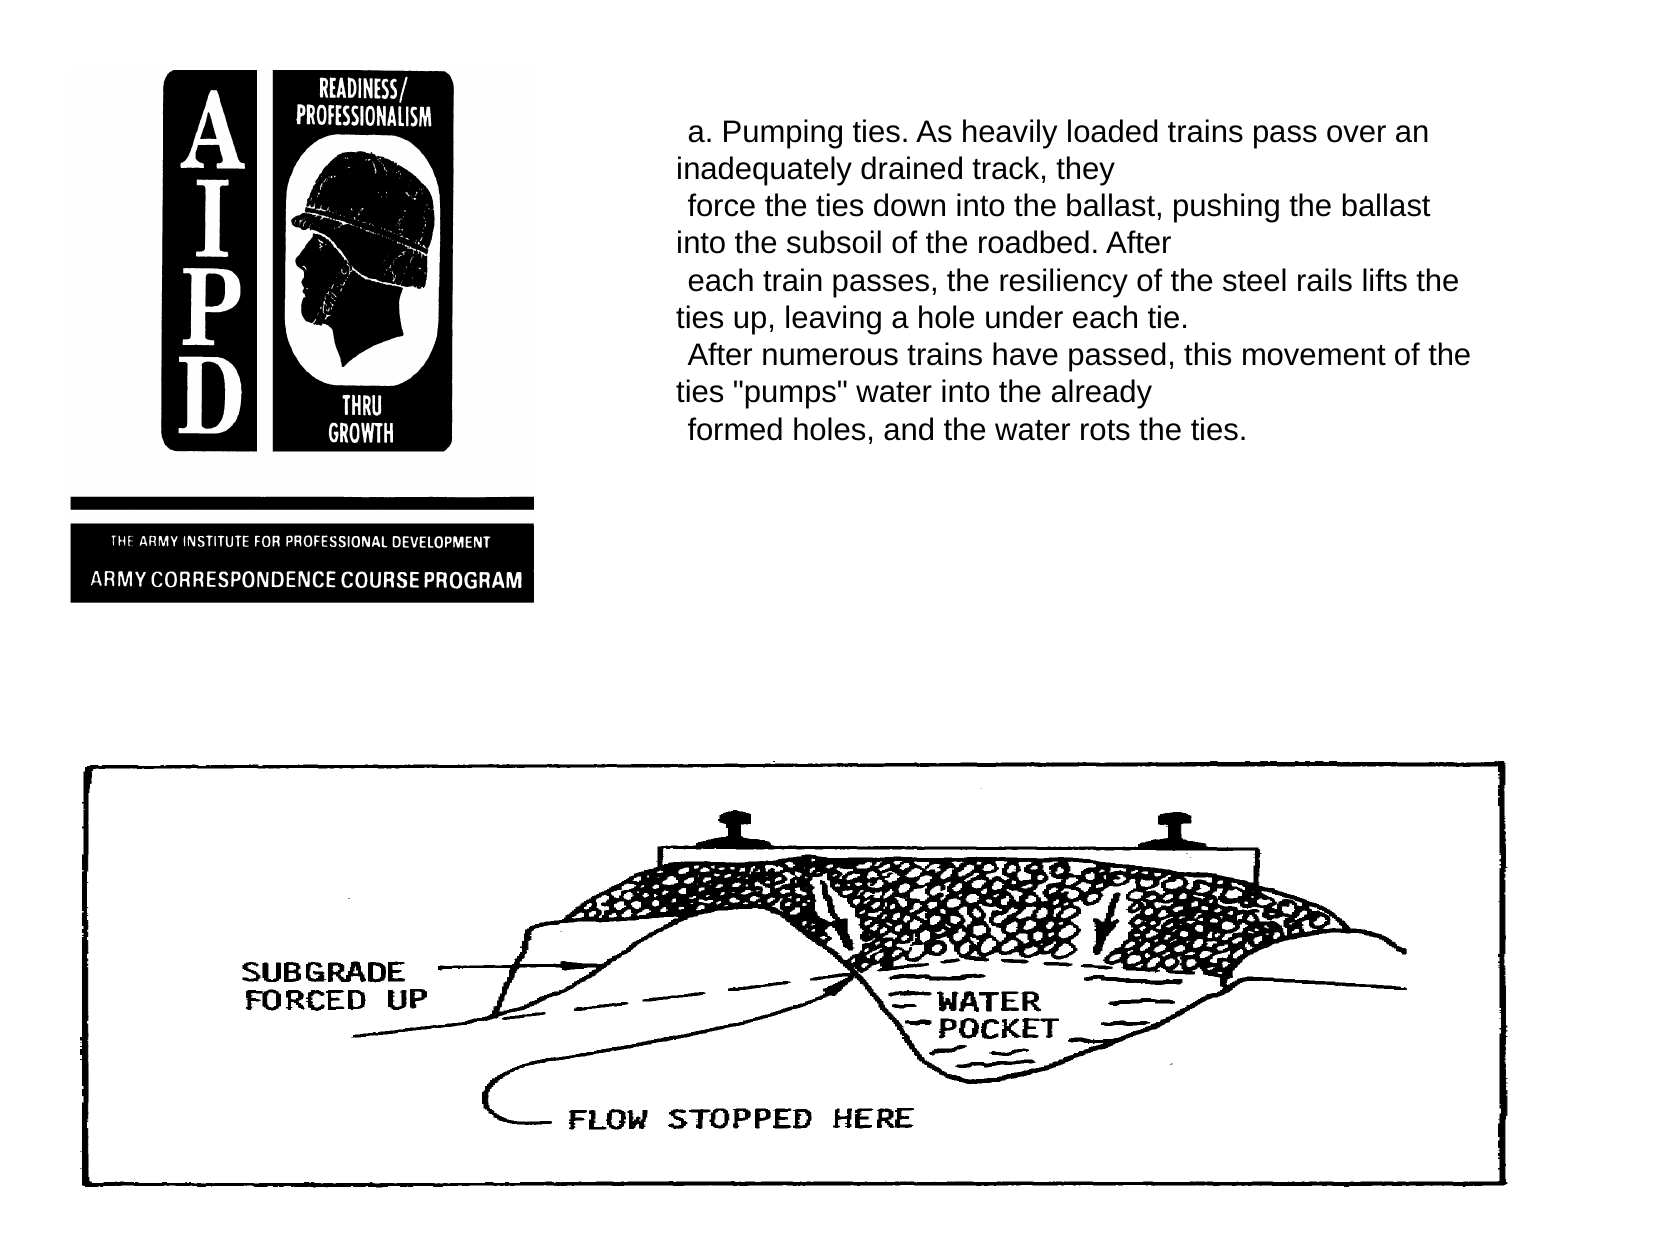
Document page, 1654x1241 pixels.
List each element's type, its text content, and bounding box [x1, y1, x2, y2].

picture [68, 68, 538, 607]
text_box a. Pumping ties. As heavily loaded trains pass over an inadequately drained track, they force the ties down into the ballast, pushing the ballast into the subsoil of the roadbed. After each train passes, the resiliency of the steel rails lifts the ties up, leaving a hole under each tie. After numerous trains have passed, this movement of the ties "pumps" water into the already formed holes, and the water rots the ties. [661, 103, 1489, 455]
picture [73, 754, 1525, 1195]
